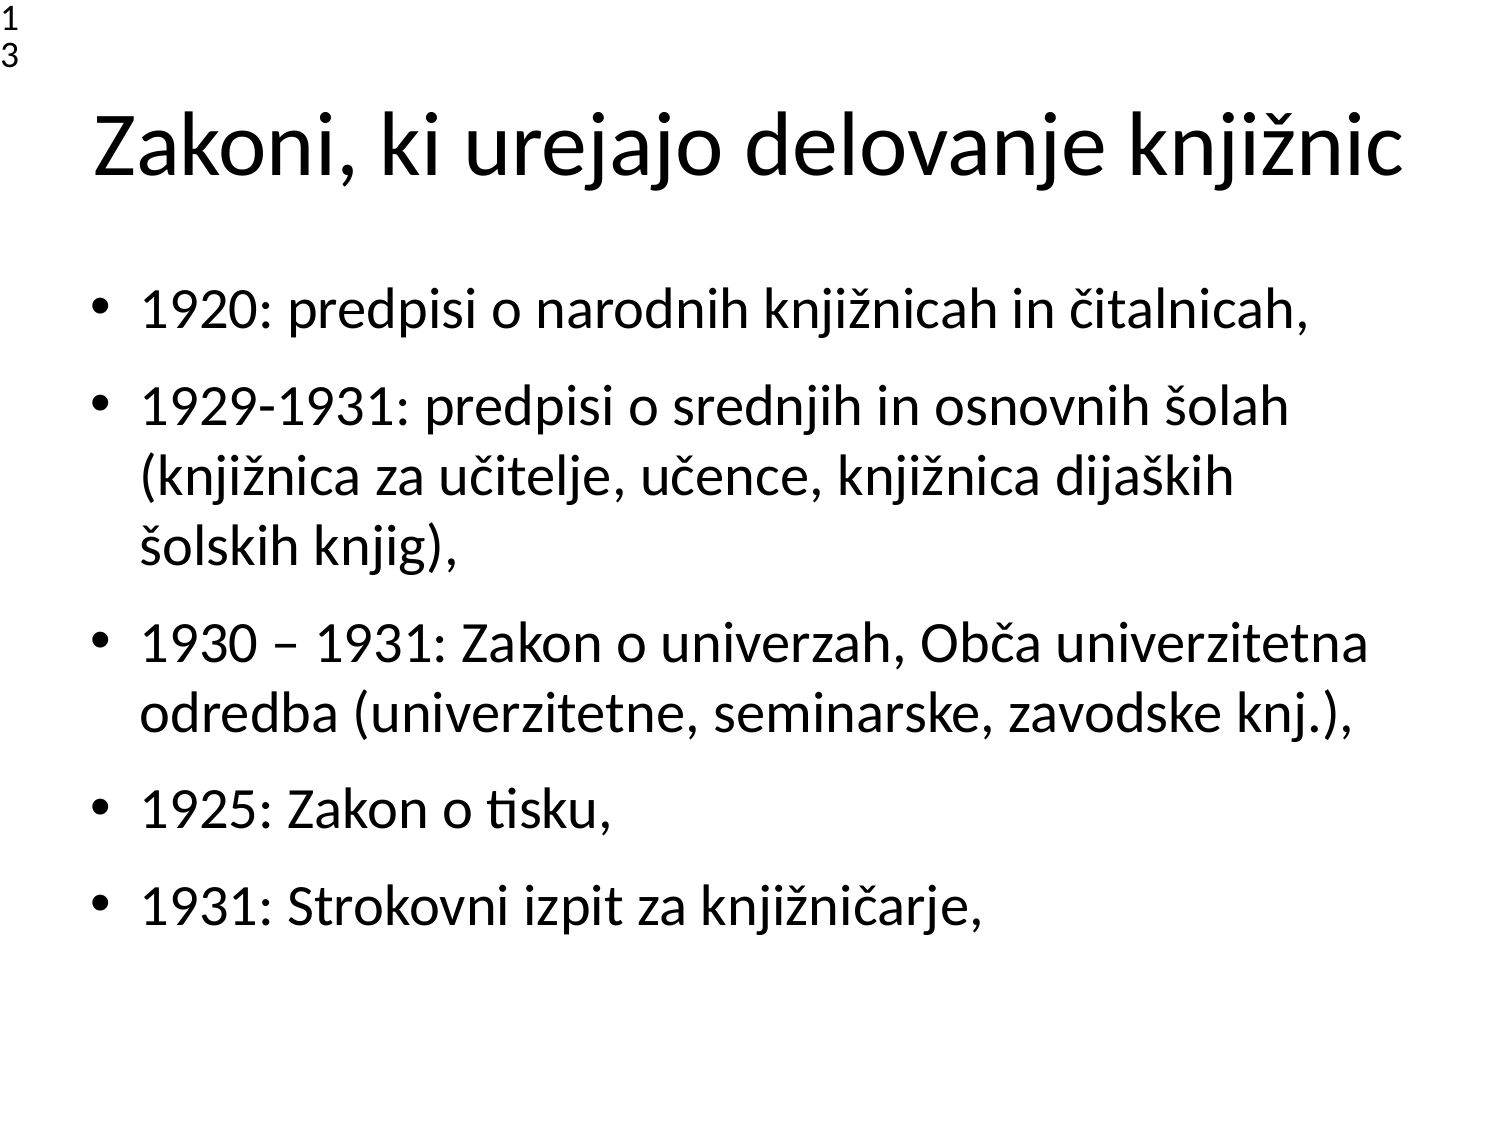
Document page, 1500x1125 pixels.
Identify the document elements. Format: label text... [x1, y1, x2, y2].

list 1920: predpisi o narodnih knjižnicah in čitalnicah, 1929-1931: predpisi o srednjih in osnovnih šolah (knjižnica za učitelje, učence, knjižnica dijaških šolskih knjig), 1930 – 1931: Zakon o univerzah, Obča univerzitetna odredba (univerzitetne, seminarske, zavodske knj.), 1925: Zakon o tisku, 1931: Strokovni izpit za knjižničarje, [75, 262, 1425, 1005]
title Zakoni, ki urejajo delovanje knjižnic [75, 45, 1425, 233]
